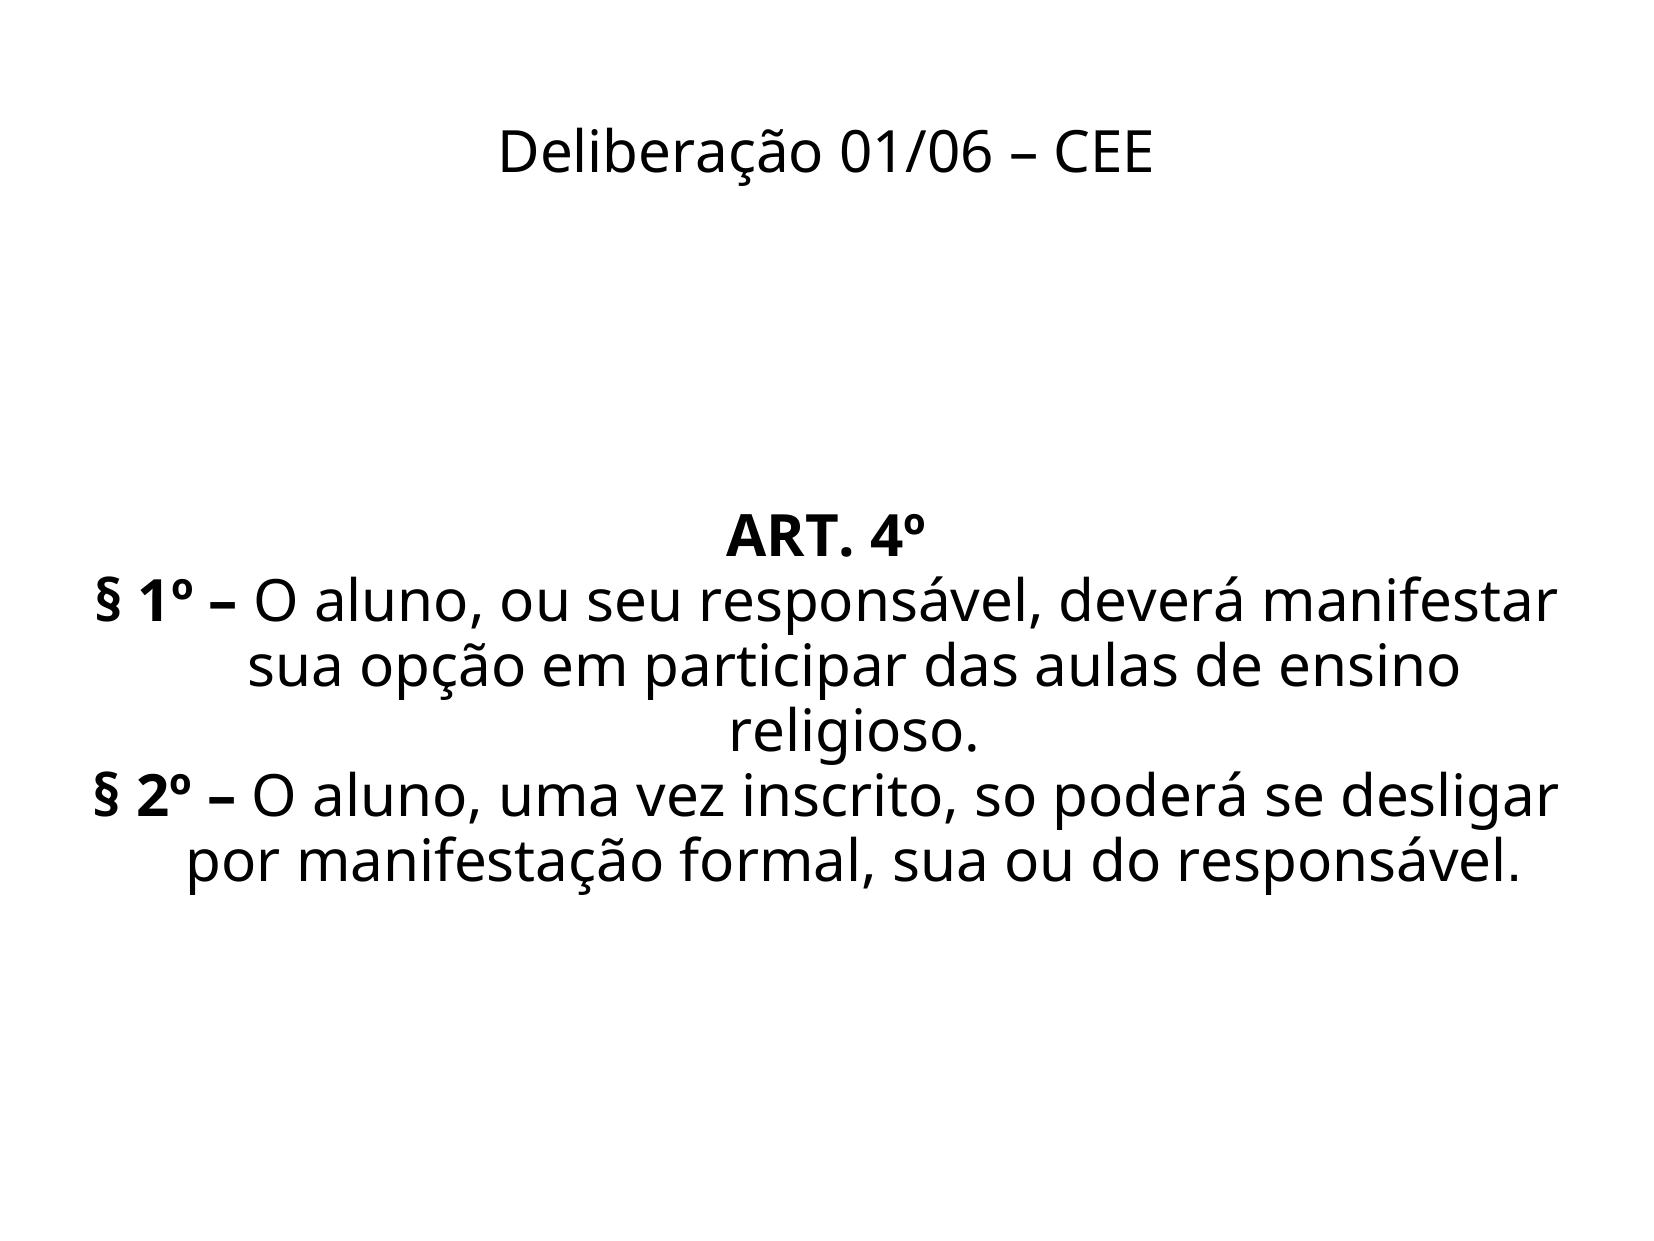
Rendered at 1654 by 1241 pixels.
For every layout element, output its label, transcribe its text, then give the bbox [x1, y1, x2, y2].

subtitle ART. 4º § 1º – O aluno, ou seu responsável, deverá manifestar sua opção em participar das aulas de ensino religioso. § 2º – O aluno, uma vez inscrito, so poderá se desligar por manifestação formal, sua ou do responsável. [82, 297, 1571, 1102]
title Deliberação 01/06 – CEE [82, 56, 1571, 249]
